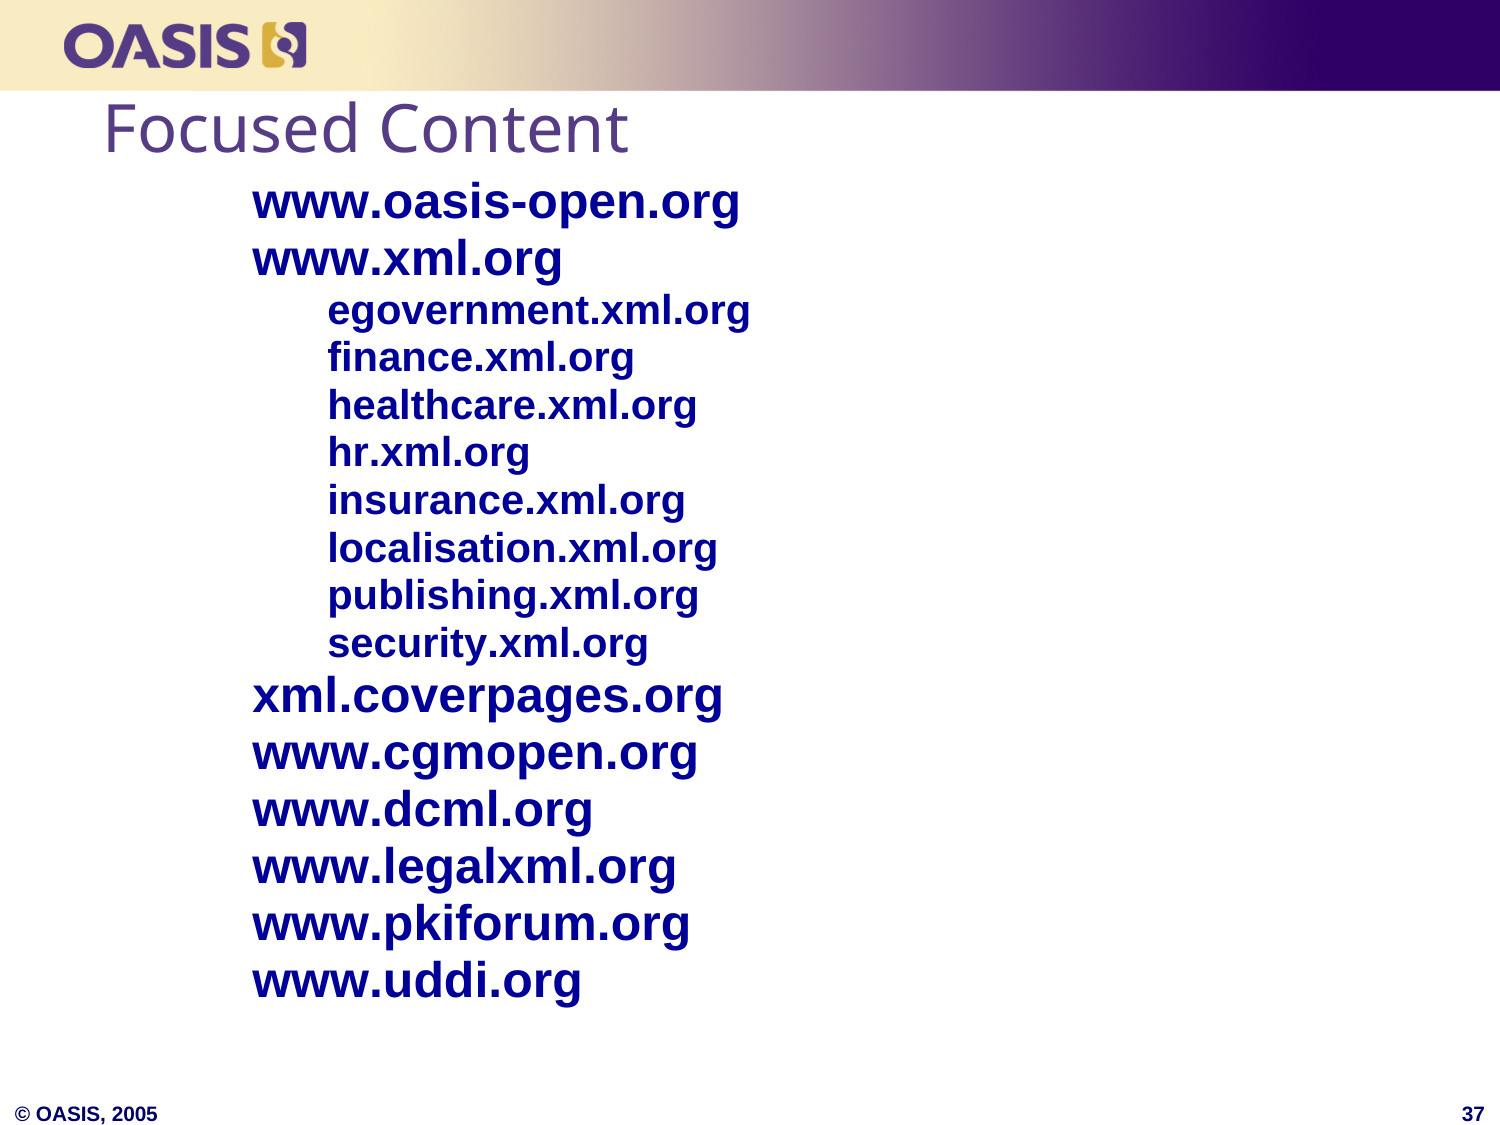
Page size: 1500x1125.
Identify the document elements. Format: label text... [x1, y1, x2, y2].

list www.oasis-open.org www.xml.org egovernment.xml.org finance.xml.org healthcare.xml.org hr.xml.org insurance.xml.org localisation.xml.org publishing.xml.org security.xml.org xml.coverpages.org www.cgmopen.org www.dcml.org www.legalxml.org www.pkiforum.org www.uddi.org [237, 174, 1438, 1125]
title Focused Content [87, 95, 1238, 175]
picture [0, 0, 1500, 1125]
